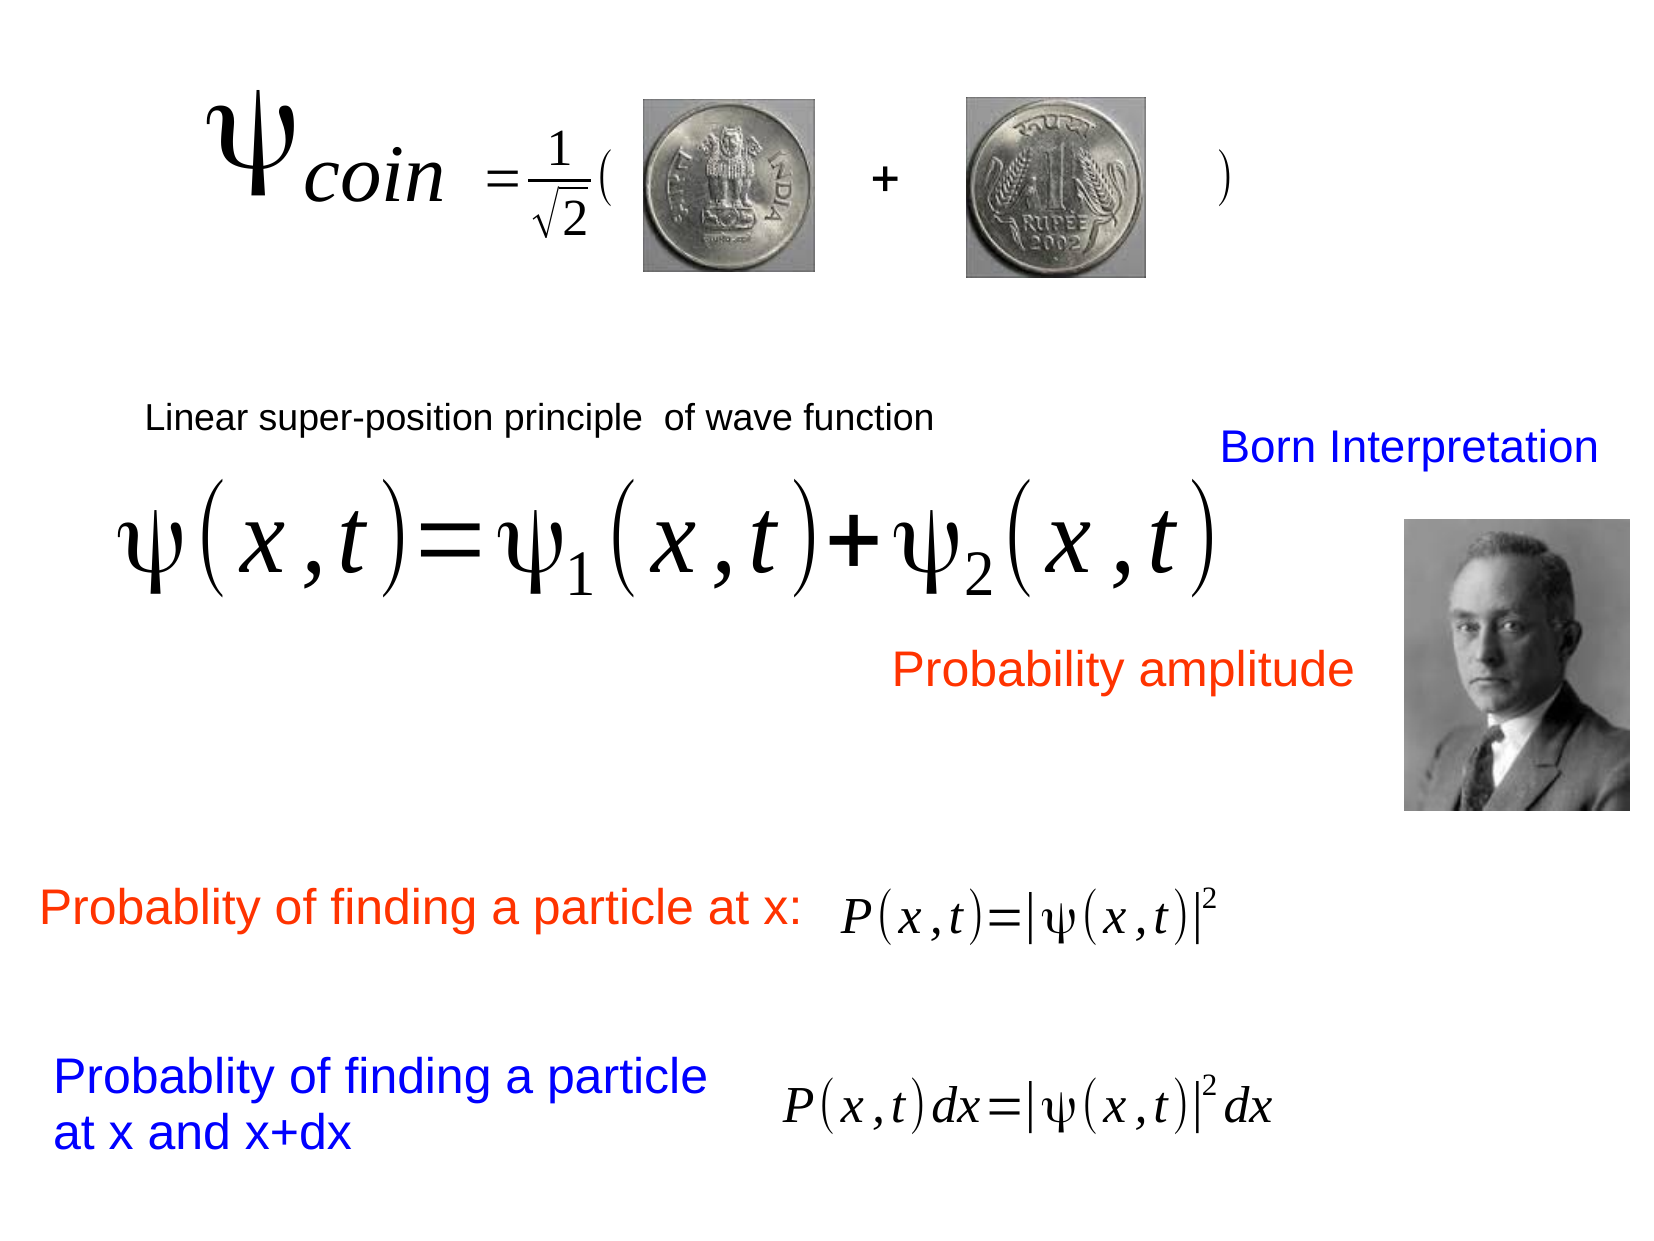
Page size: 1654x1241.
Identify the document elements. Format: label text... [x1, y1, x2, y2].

text_box Probablity of finding a particle at x: Probablity of finding a particle at x and x+dx [0, 871, 1030, 1241]
text_box Born Interpretation [1204, 413, 1615, 484]
picture [1404, 519, 1630, 811]
text_box Probability amplitude [876, 633, 1371, 709]
chart [773, 879, 1281, 1137]
chart [100, 472, 1232, 612]
chart [183, 82, 643, 247]
picture [643, 99, 815, 272]
text_box Linear super-position principle of wave function [129, 389, 950, 450]
chart [815, 118, 966, 247]
chart [1146, 118, 1241, 247]
picture [966, 97, 1146, 278]
